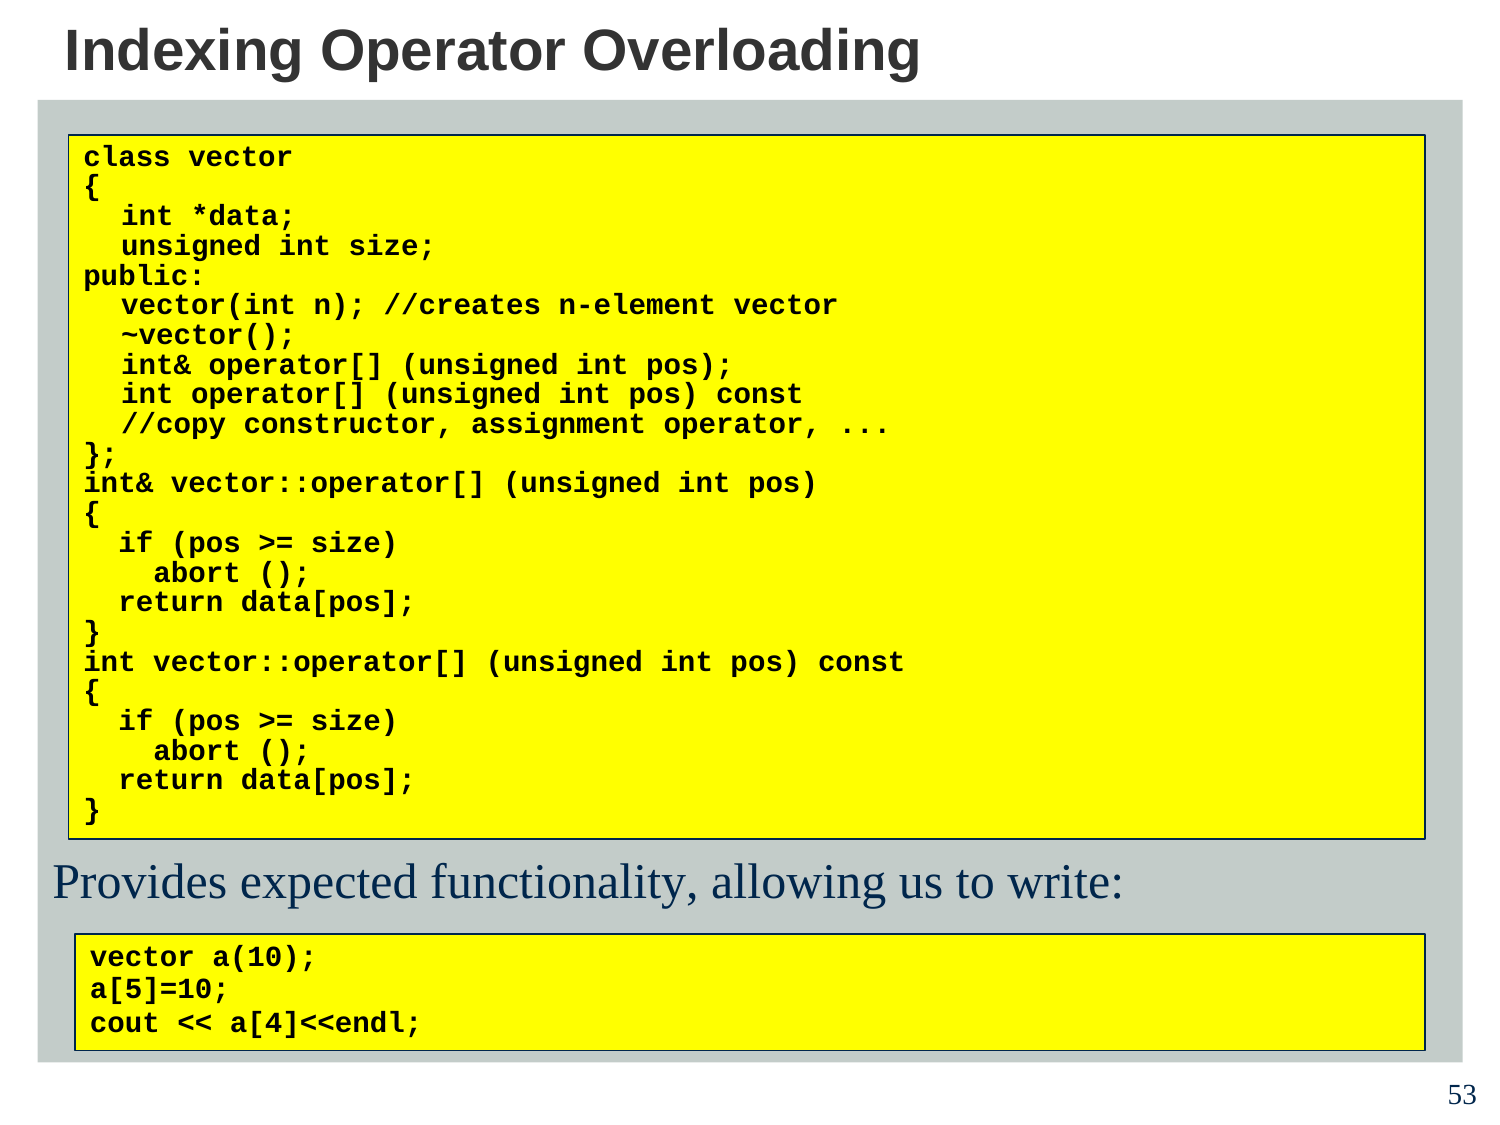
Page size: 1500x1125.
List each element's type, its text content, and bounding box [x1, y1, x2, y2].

list Provides expected functionality, allowing us to write: [37, 99, 1463, 1063]
text_box vector a(10); a[5]=10; cout << a[4]<<endl; [74, 934, 1425, 1060]
text_box class vector { int *data; unsigned int size; public: vector(int n); //creates n-element vector ~vector(); int& operator[] (unsigned int pos); int operator[] (unsigned int pos) const //copy constructor, assignment operator, ... }; int& vector::operator[] (unsigned int pos) { if (pos >= size) abort (); return data[pos]; } int vector::operator[] (unsigned int pos) const { if (pos >= size) abort (); return data[pos]; } [68, 134, 1425, 881]
title Indexing Operator Overloading [49, 0, 1450, 91]
